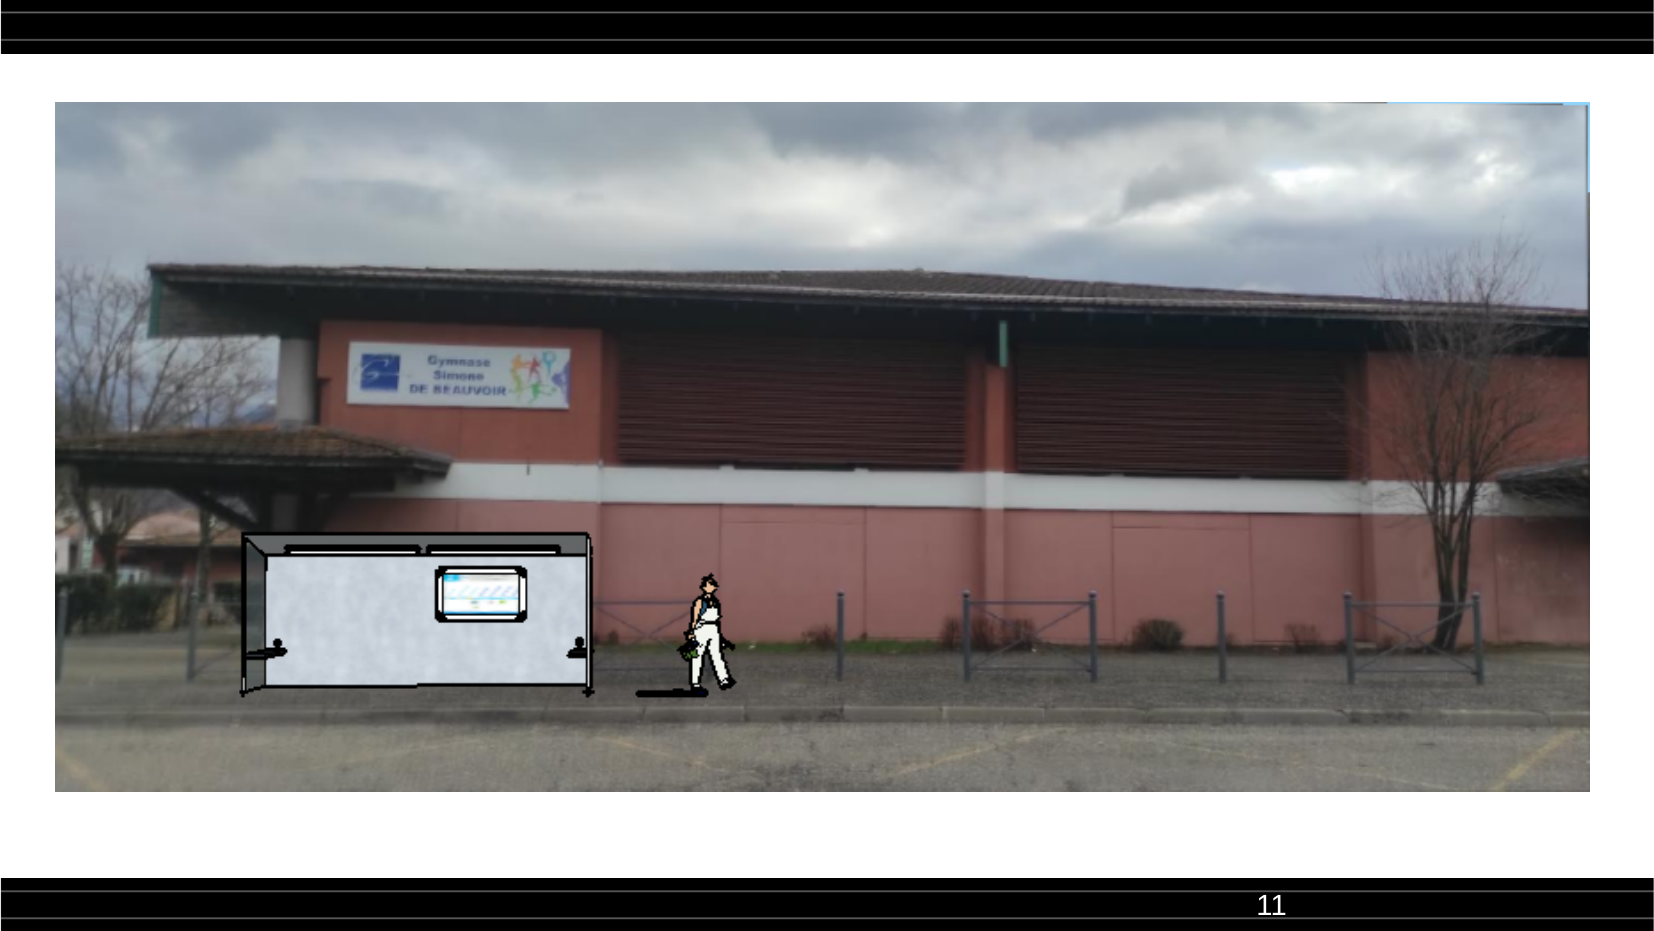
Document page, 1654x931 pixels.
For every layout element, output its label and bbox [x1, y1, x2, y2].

picture [0, 0, 1654, 54]
picture [0, 878, 1654, 931]
picture [55, 102, 1590, 792]
